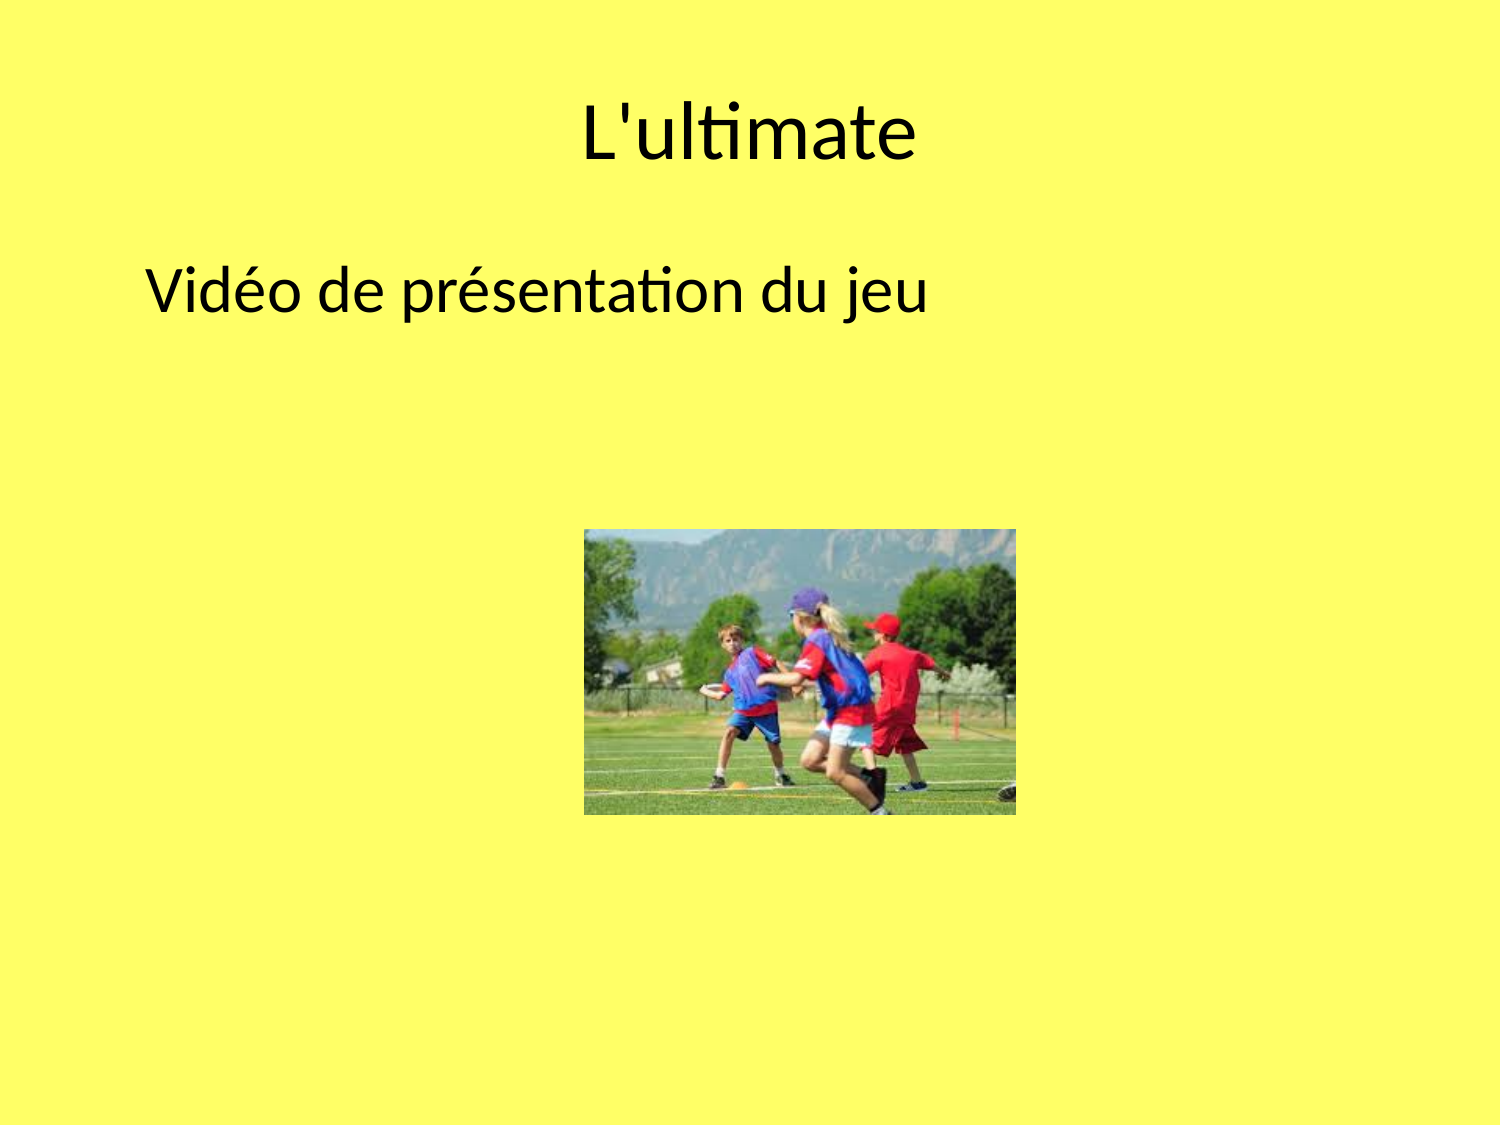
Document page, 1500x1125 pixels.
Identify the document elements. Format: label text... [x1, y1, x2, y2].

picture [584, 529, 1016, 815]
list Vidéo de présentation du jeu [75, 262, 1425, 1005]
title L'ultimate [75, 45, 1425, 233]
